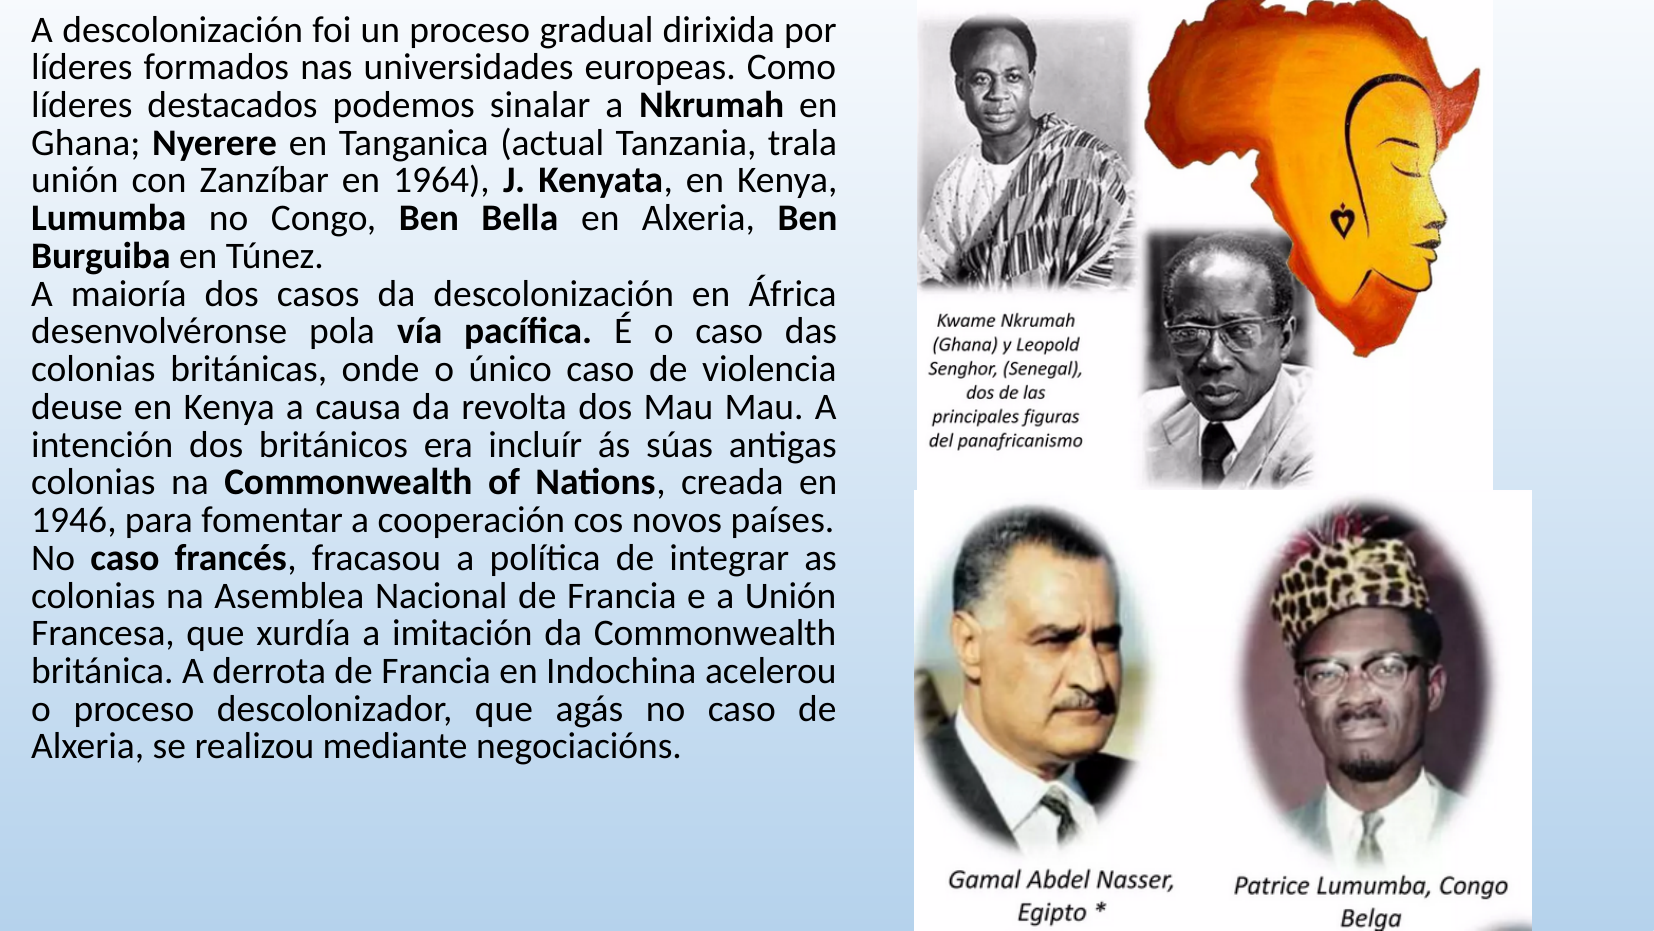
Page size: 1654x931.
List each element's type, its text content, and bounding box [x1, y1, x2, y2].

picture [914, 0, 1532, 931]
text_box A descolonización foi un proceso gradual dirixida por líderes formados nas universidades europeas. Como líderes destacados podemos sinalar a Nkrumah en Ghana; Nyerere en Tanganica (actual Tanzania, trala unión con Zanzíbar en 1964), J. Kenyata, en Kenya, Lumumba no Congo, Ben Bella en Alxeria, Ben Burguiba en Túnez. A maioría dos casos da descolonización en África desenvolvéronse pola vía pacífica. É o caso das colonias británicas, onde o único caso de violencia deuse en Kenya a causa da revolta dos Mau Mau. A intención dos británicos era incluír ás súas antigas colonias na Commonwealth of Nations, creada en 1946, para fomentar a cooperación cos novos países. No caso francés, fracasou a política de integrar as colonias na Asemblea Nacional de Francia e a Unión Francesa, que xurdía a imitación da Commonwealth británica. A derrota de Francia en Indochina acelerou o proceso descolonizador, que agás no caso de Alxeria, se realizou mediante negociacións. [16, 6, 853, 931]
